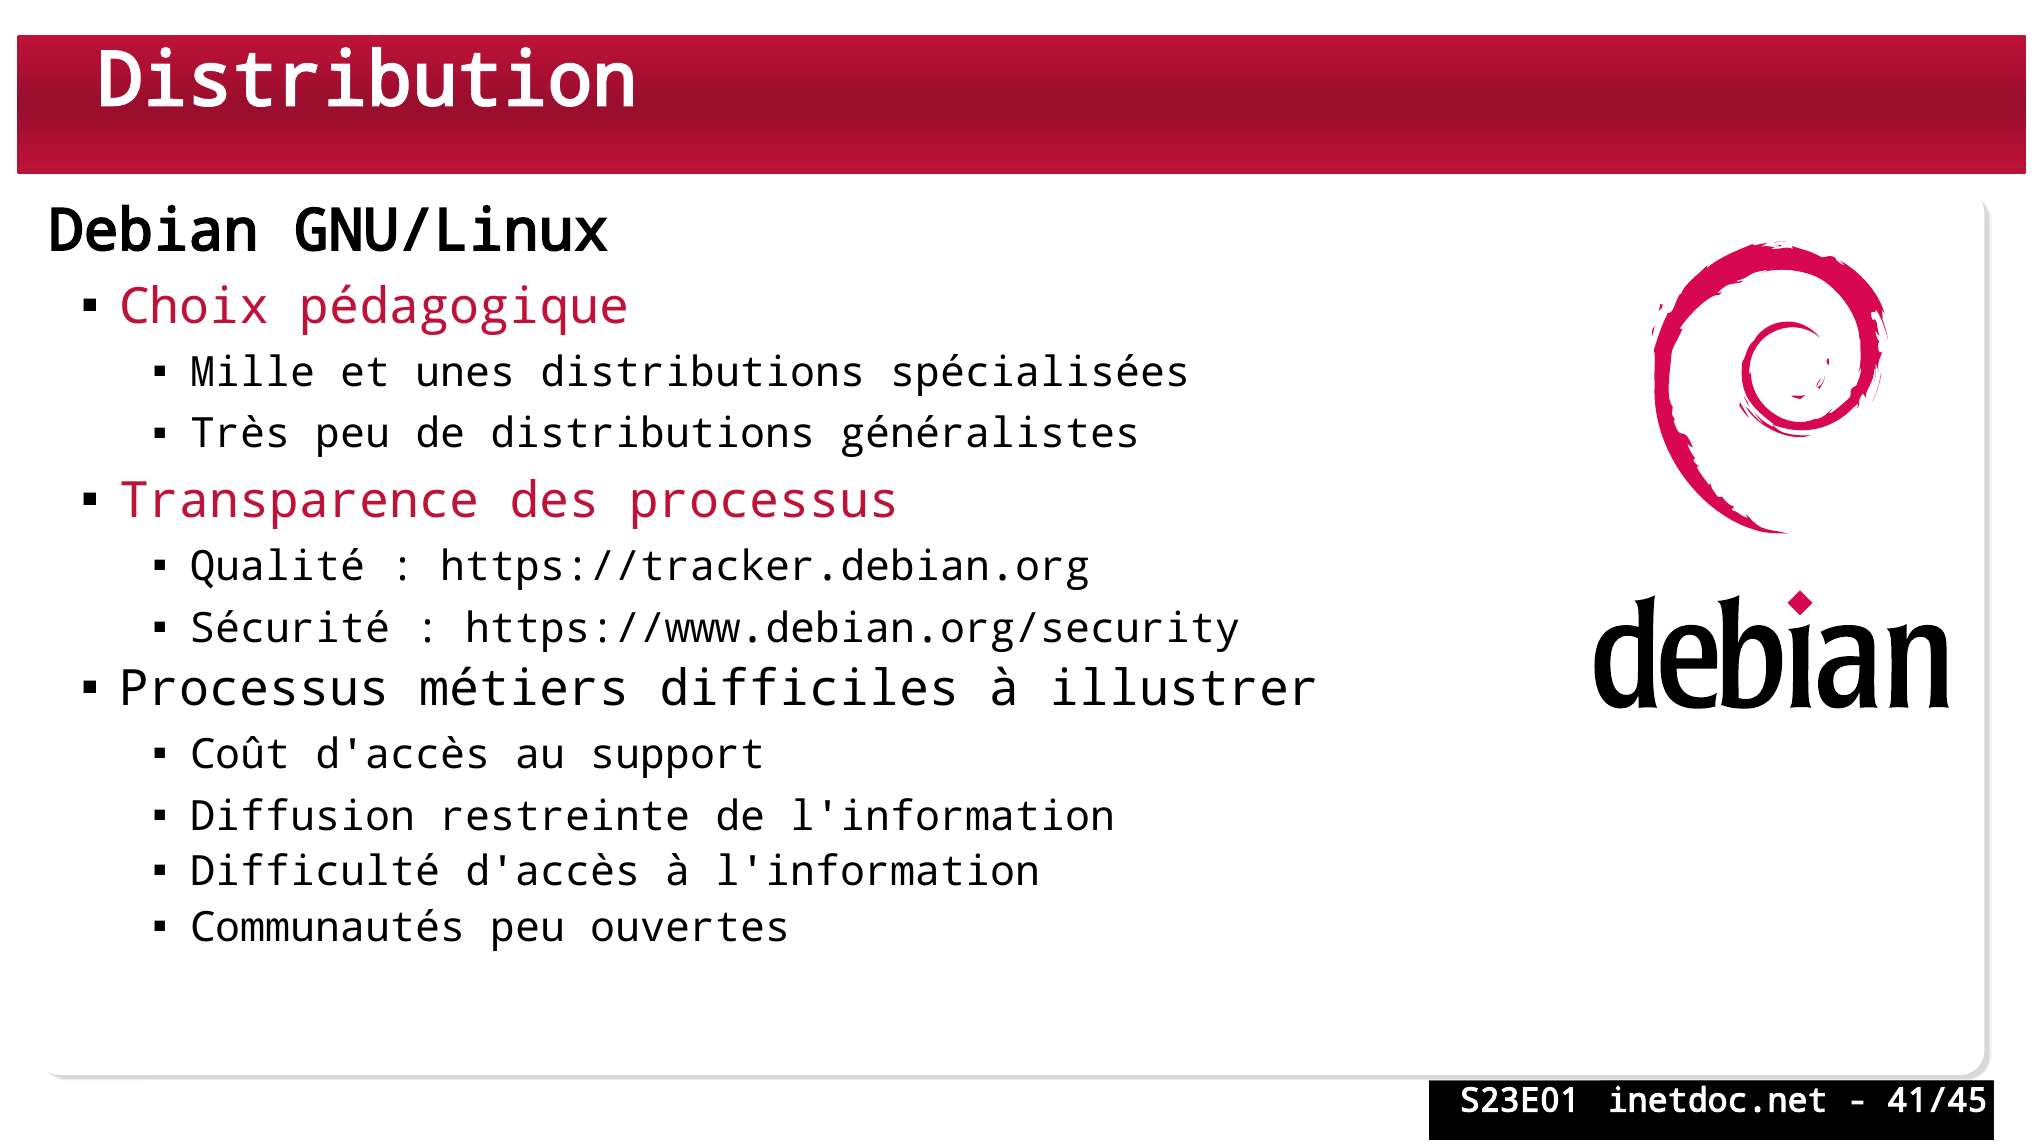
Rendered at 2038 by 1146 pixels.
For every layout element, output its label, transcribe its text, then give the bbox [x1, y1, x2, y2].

text_box S23E01 inetdoc.net - <numéro>/45 [1429, 1080, 1994, 1140]
text_box Debian GNU/Linux Choix pédagogique Mille et unes distributions spécialisées Très peu de distributions généralistes Transparence des processus Qualité : https://tracker.debian.org Sécurité : https://www.debian.org/security Processus métiers difficiles à illustrer Coût d'accès au support Diffusion restreinte de l'information Difficulté d'accès à l'information Communautés peu ouvertes [35, 188, 1985, 1075]
text_box Distribution [17, 35, 2026, 174]
picture [1594, 240, 1949, 709]
